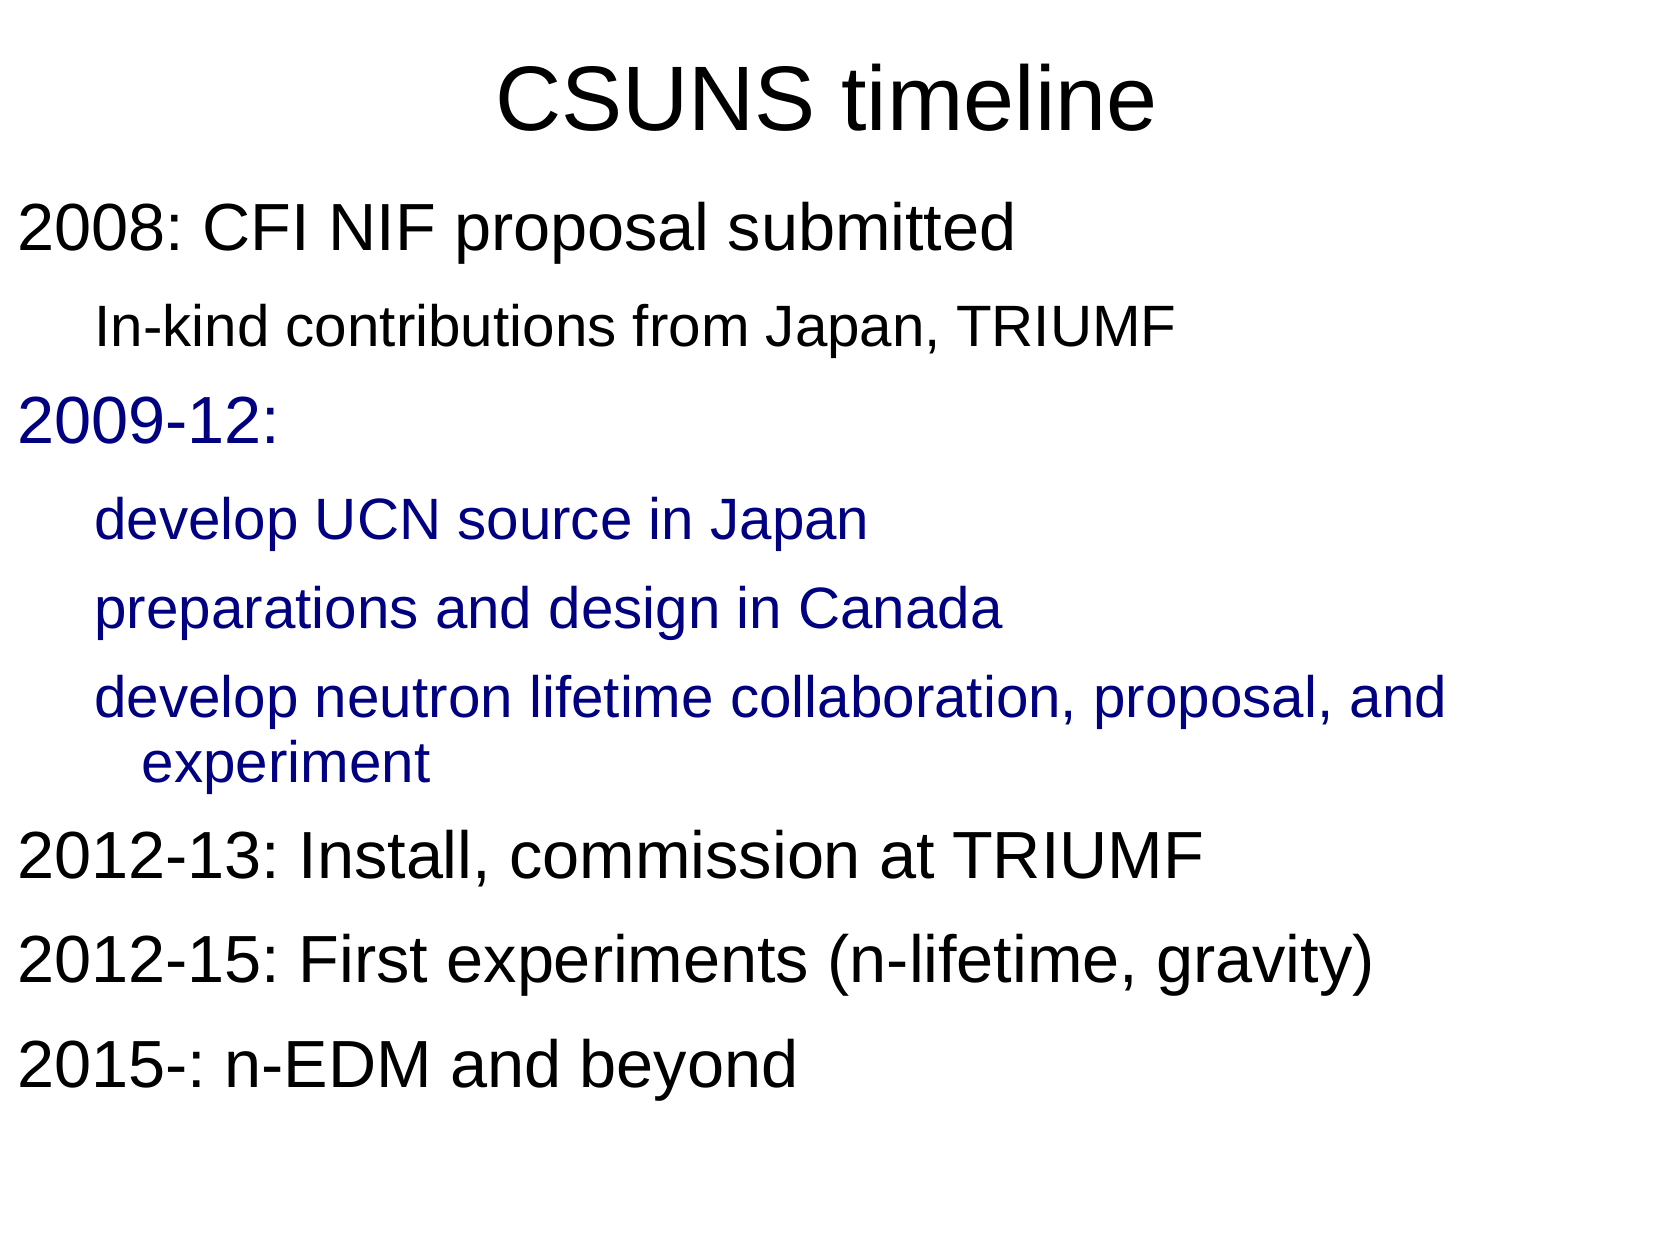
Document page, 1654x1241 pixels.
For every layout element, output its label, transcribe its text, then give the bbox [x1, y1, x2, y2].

title CSUNS timeline [82, 41, 1571, 156]
list 2008: CFI NIF proposal submitted In-kind contributions from Japan, TRIUMF 2009-12: develop UCN source in Japan preparations and design in Canada develop neutron lifetime collaboration, proposal, and experiment 2012-13: Install, commission at TRIUMF 2012-15: First experiments (n-lifetime, gravity) 2015-: n-EDM and beyond [0, 189, 1654, 1181]
